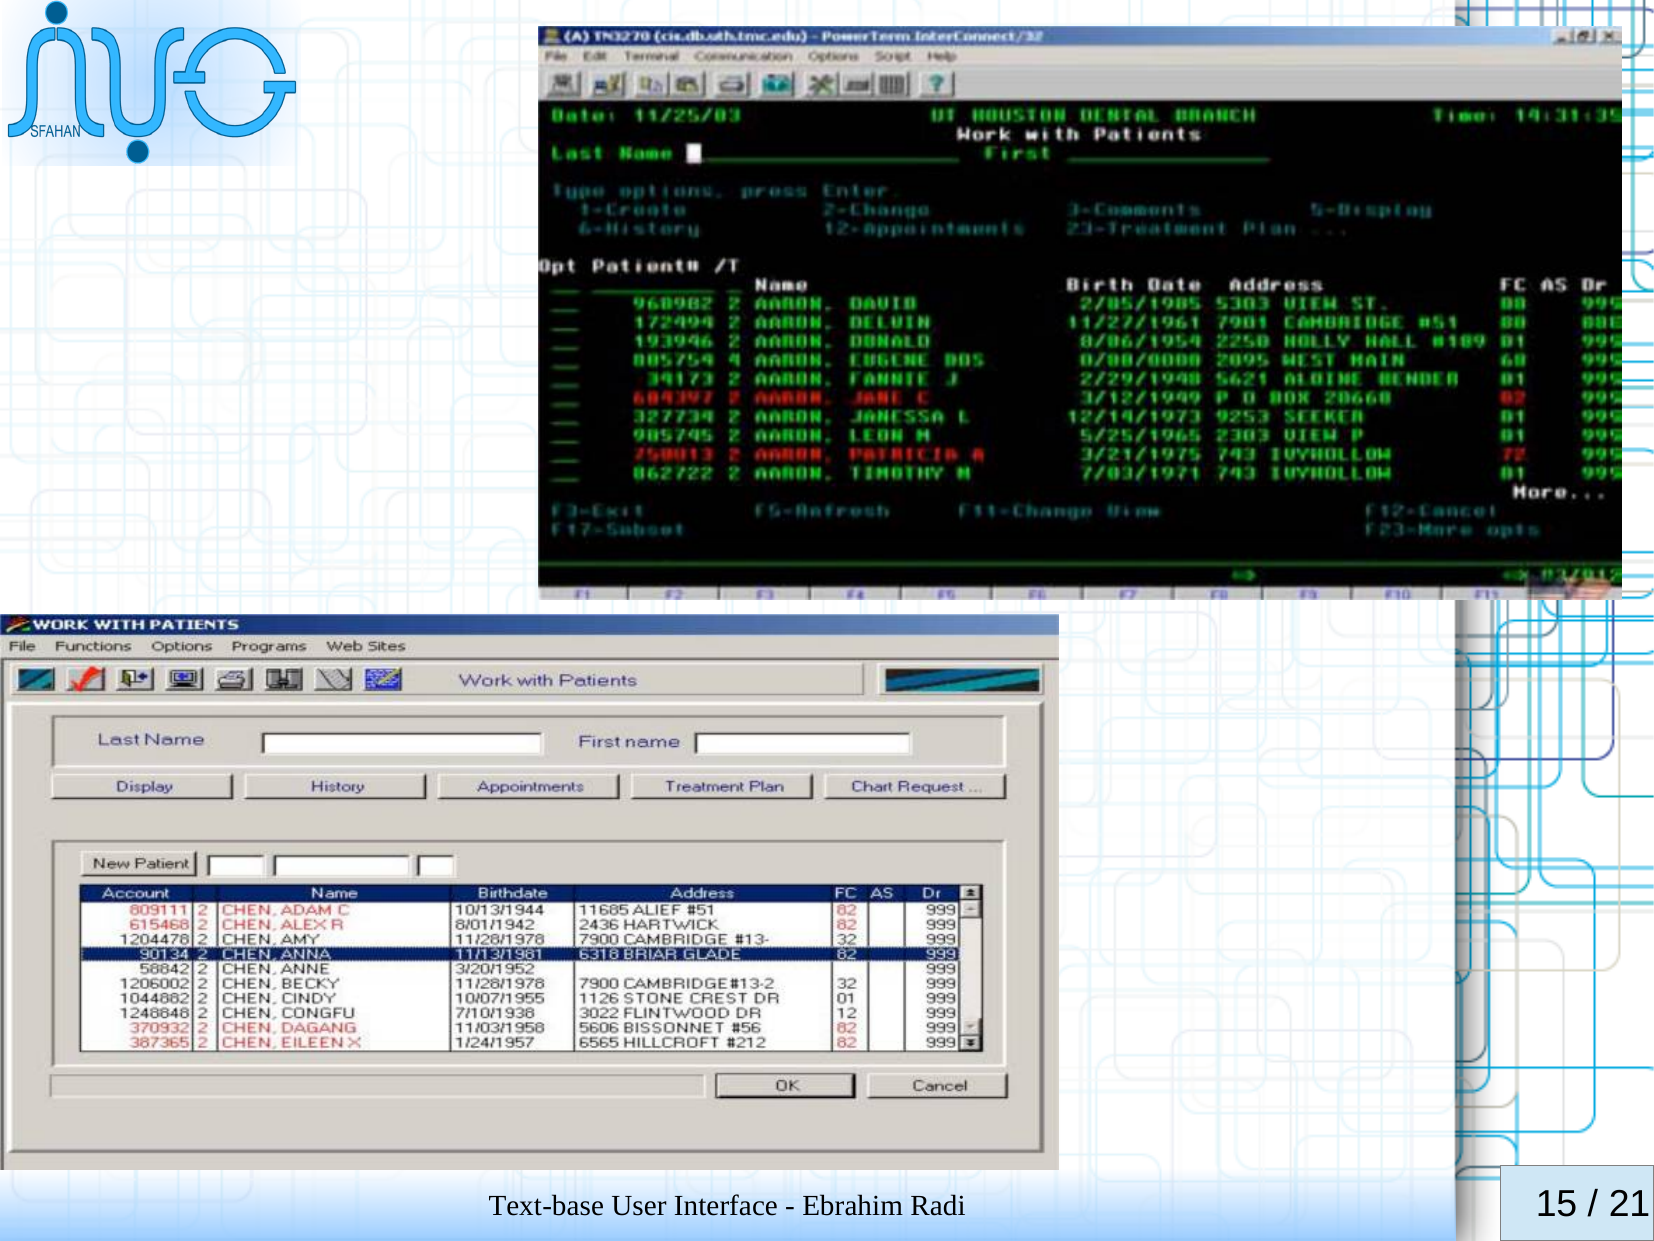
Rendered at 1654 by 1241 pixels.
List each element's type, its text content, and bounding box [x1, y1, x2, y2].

text_box <number> / 21 [1500, 1165, 1654, 1241]
picture [0, 0, 1654, 1241]
